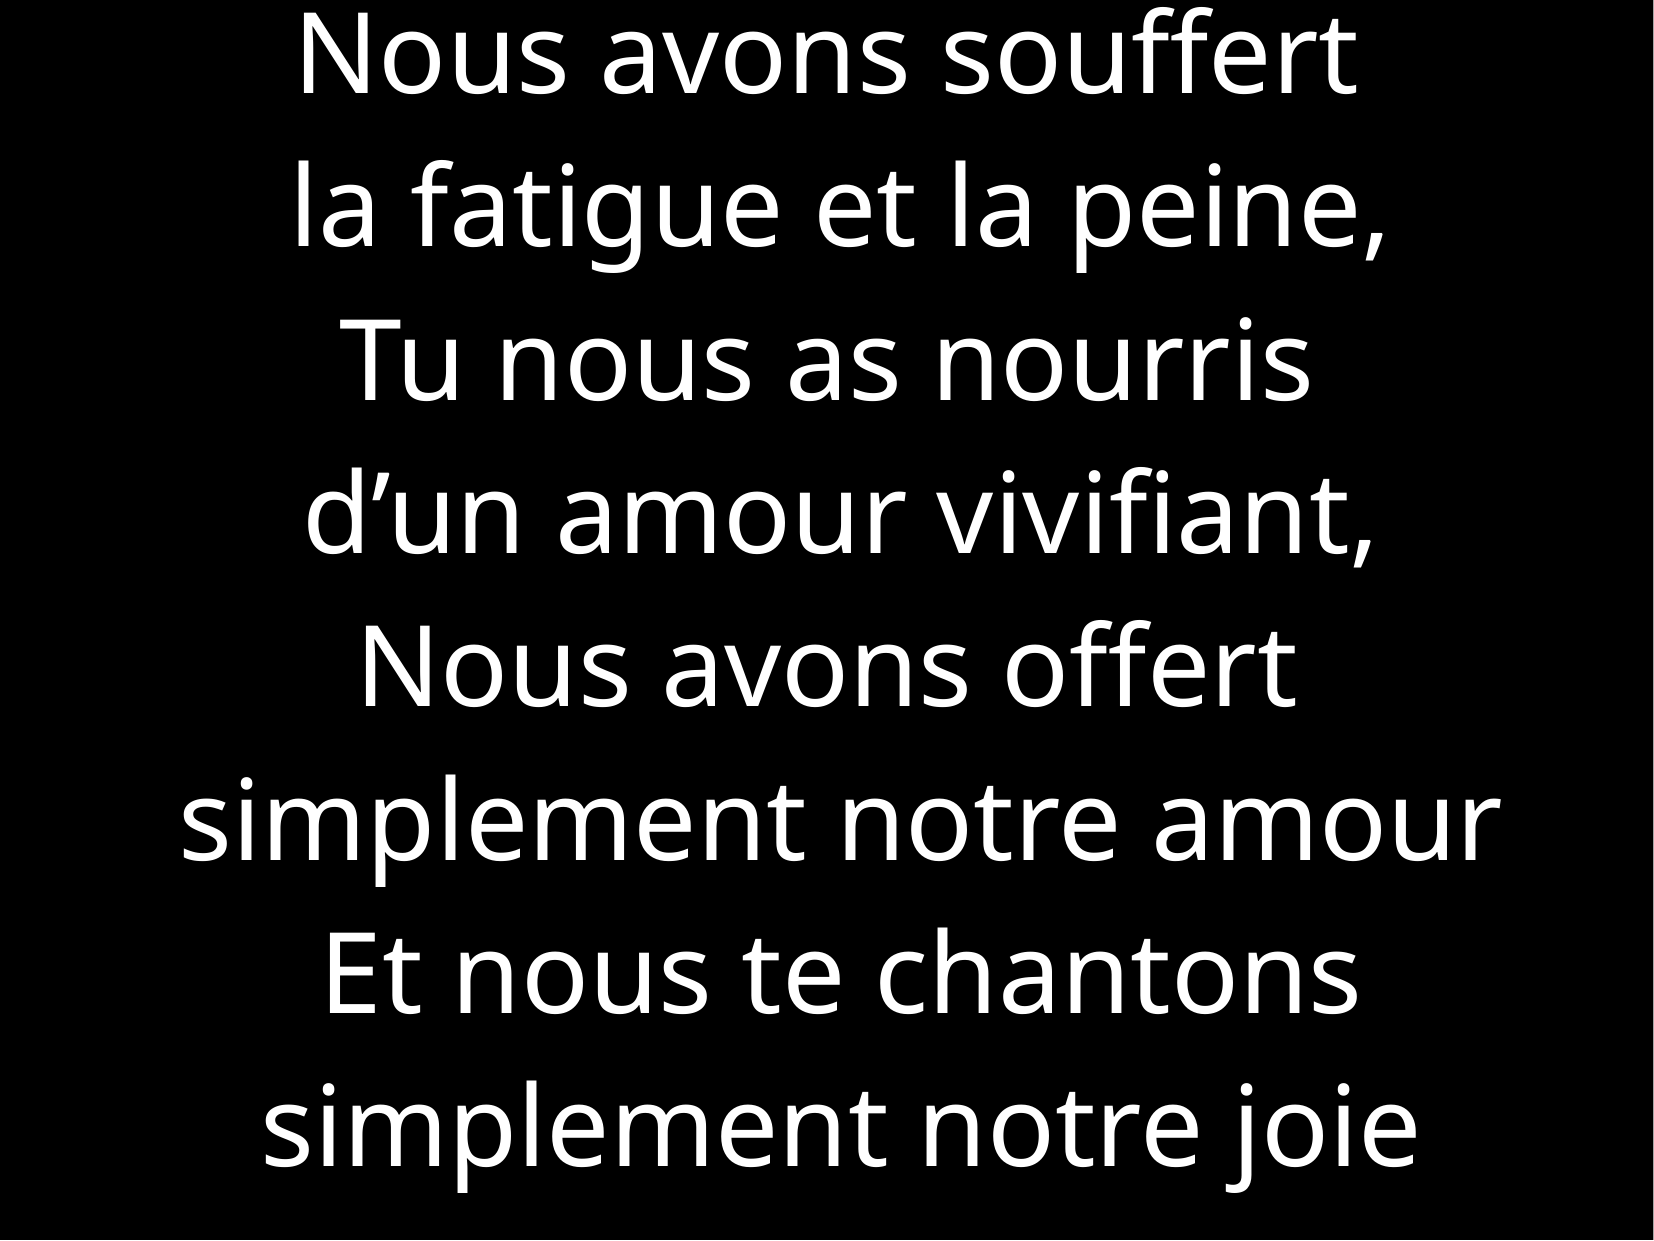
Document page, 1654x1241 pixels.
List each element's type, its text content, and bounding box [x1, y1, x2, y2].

subtitle Nous avons souffert la fatigue et la peine, Tu nous as nourris d’un amour vivifiant, Nous avons offert simplement notre amour Et nous te chantons simplement notre joie [29, 0, 1654, 1214]
